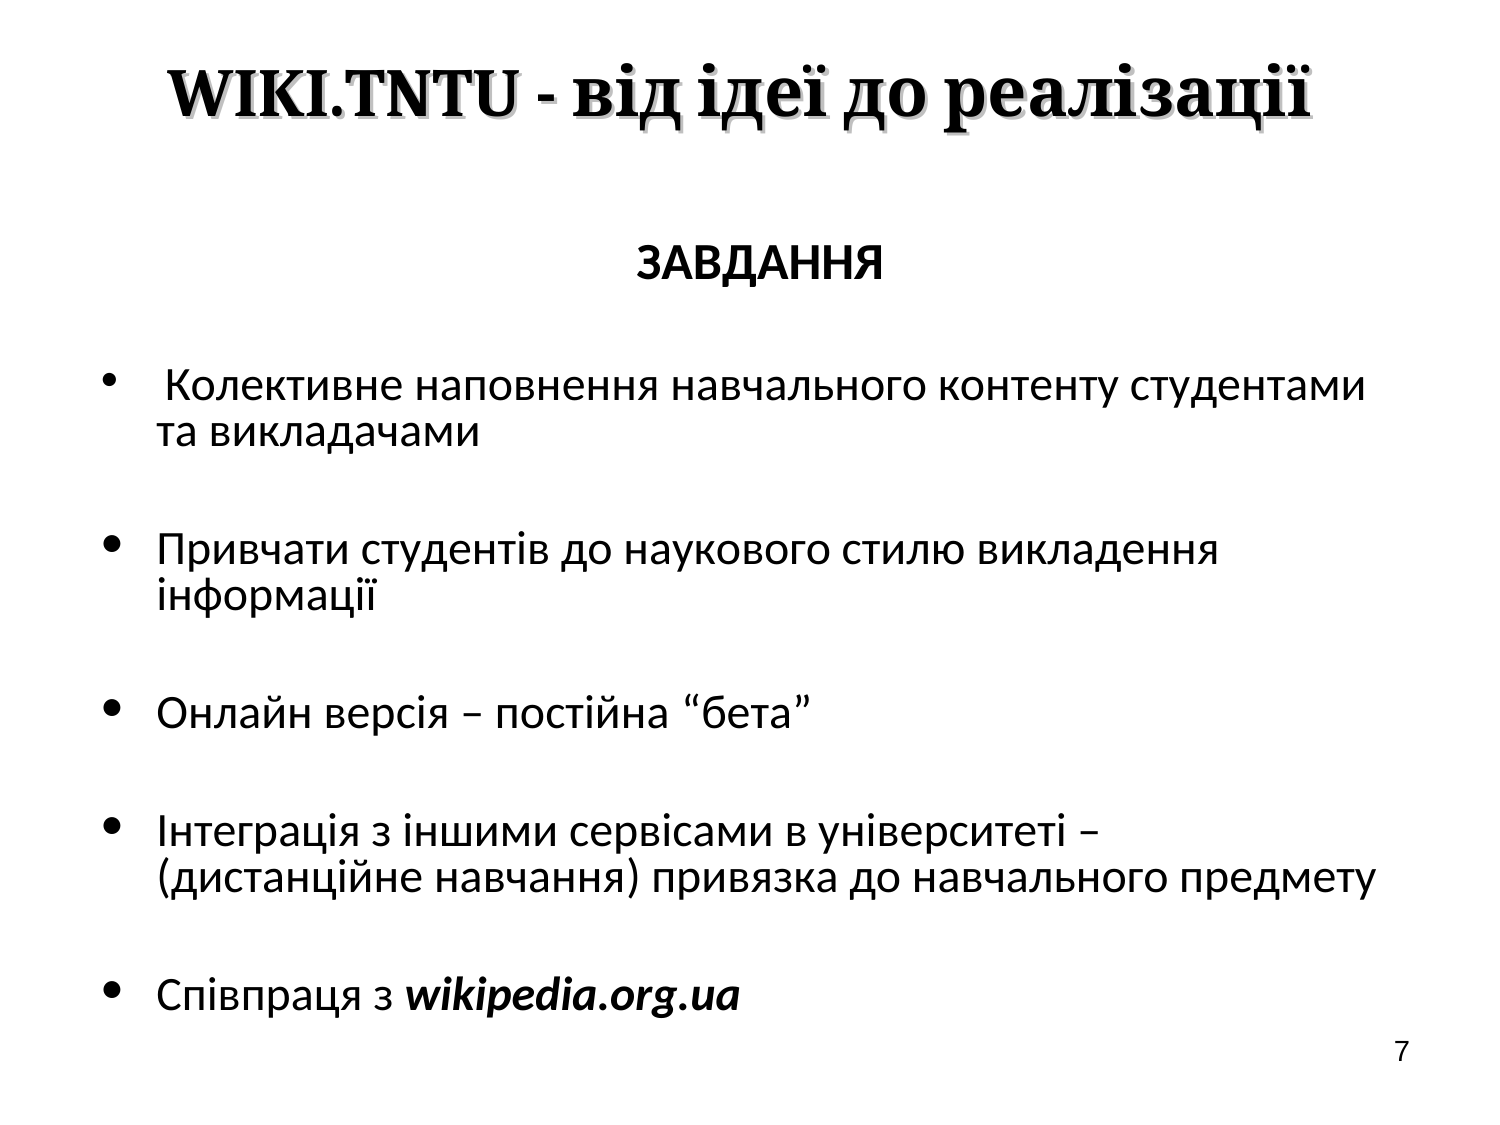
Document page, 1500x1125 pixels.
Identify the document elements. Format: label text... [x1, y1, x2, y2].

text_box WIKI.TNTU - від ідеї до реалізації [64, 31, 1415, 139]
list ЗАВДАННЯ Колективне наповнення навчального контенту студентами та викладачами Привчати студентів до наукового стилю викладення інформації Онлайн версія – постійна “бета” Інтеграція з іншими сервісами в університеті – (дистанційне навчання) привязка до навчального предмету Співпраця з wikipedia.org.ua [85, 231, 1436, 1059]
